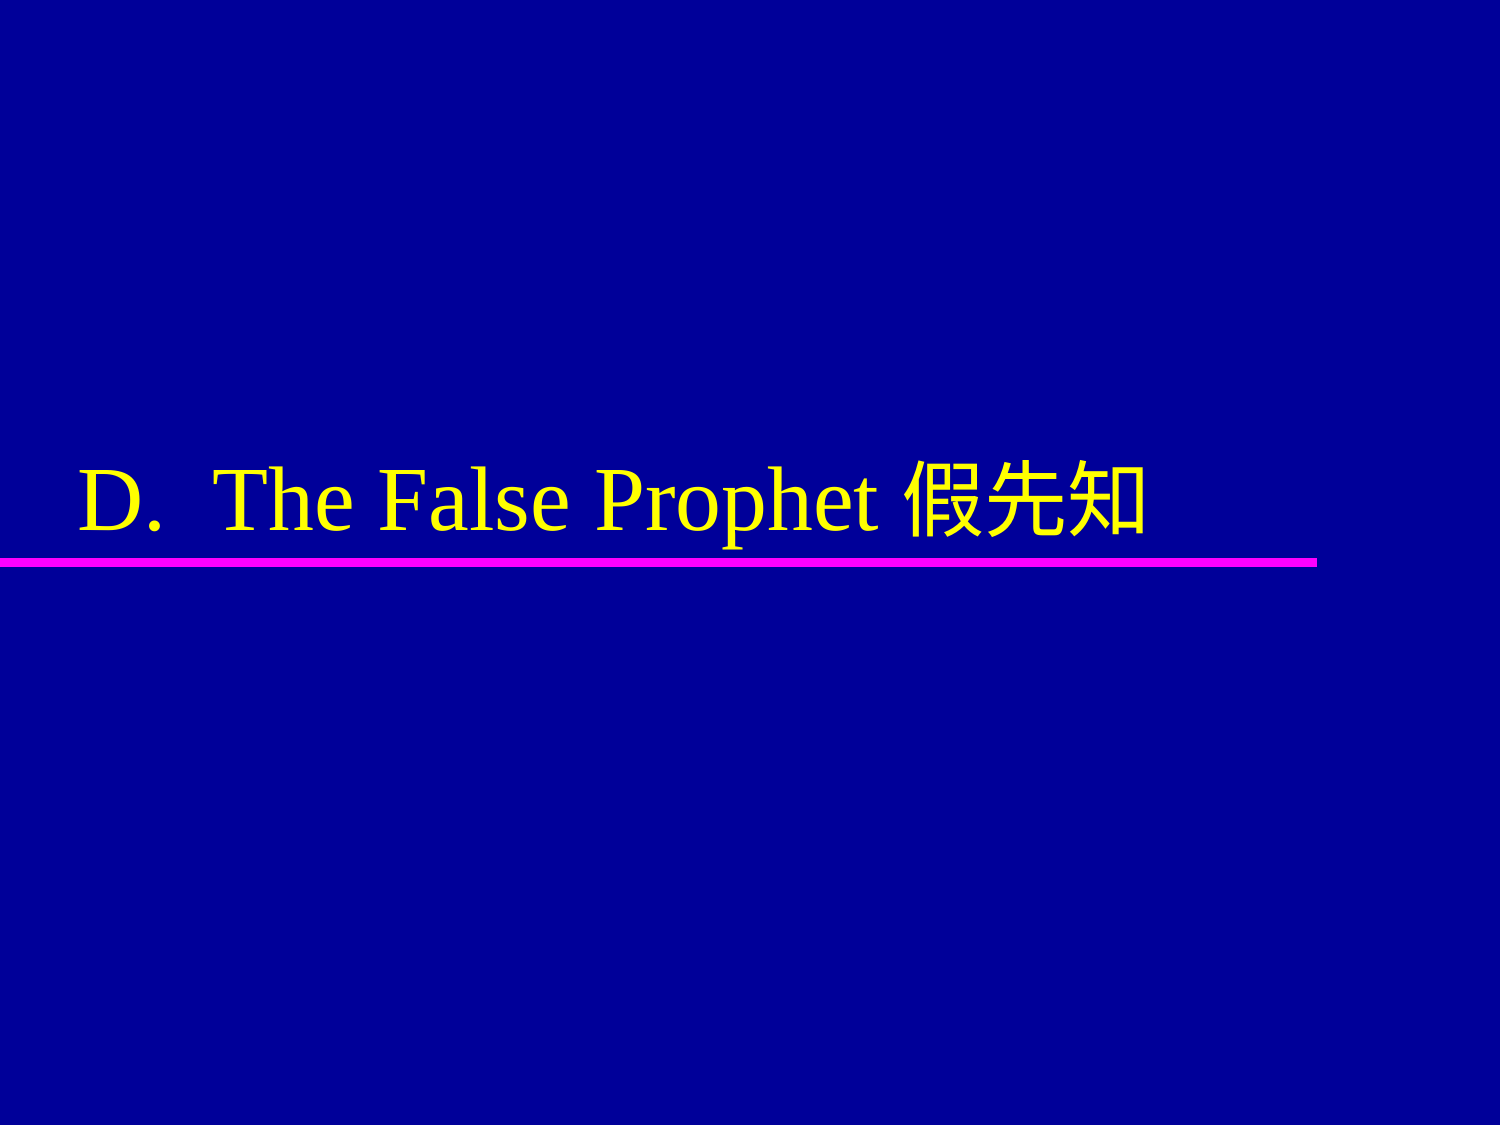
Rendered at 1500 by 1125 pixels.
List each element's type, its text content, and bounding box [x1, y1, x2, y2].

title D. The False Prophet假先知 [62, 374, 1338, 563]
